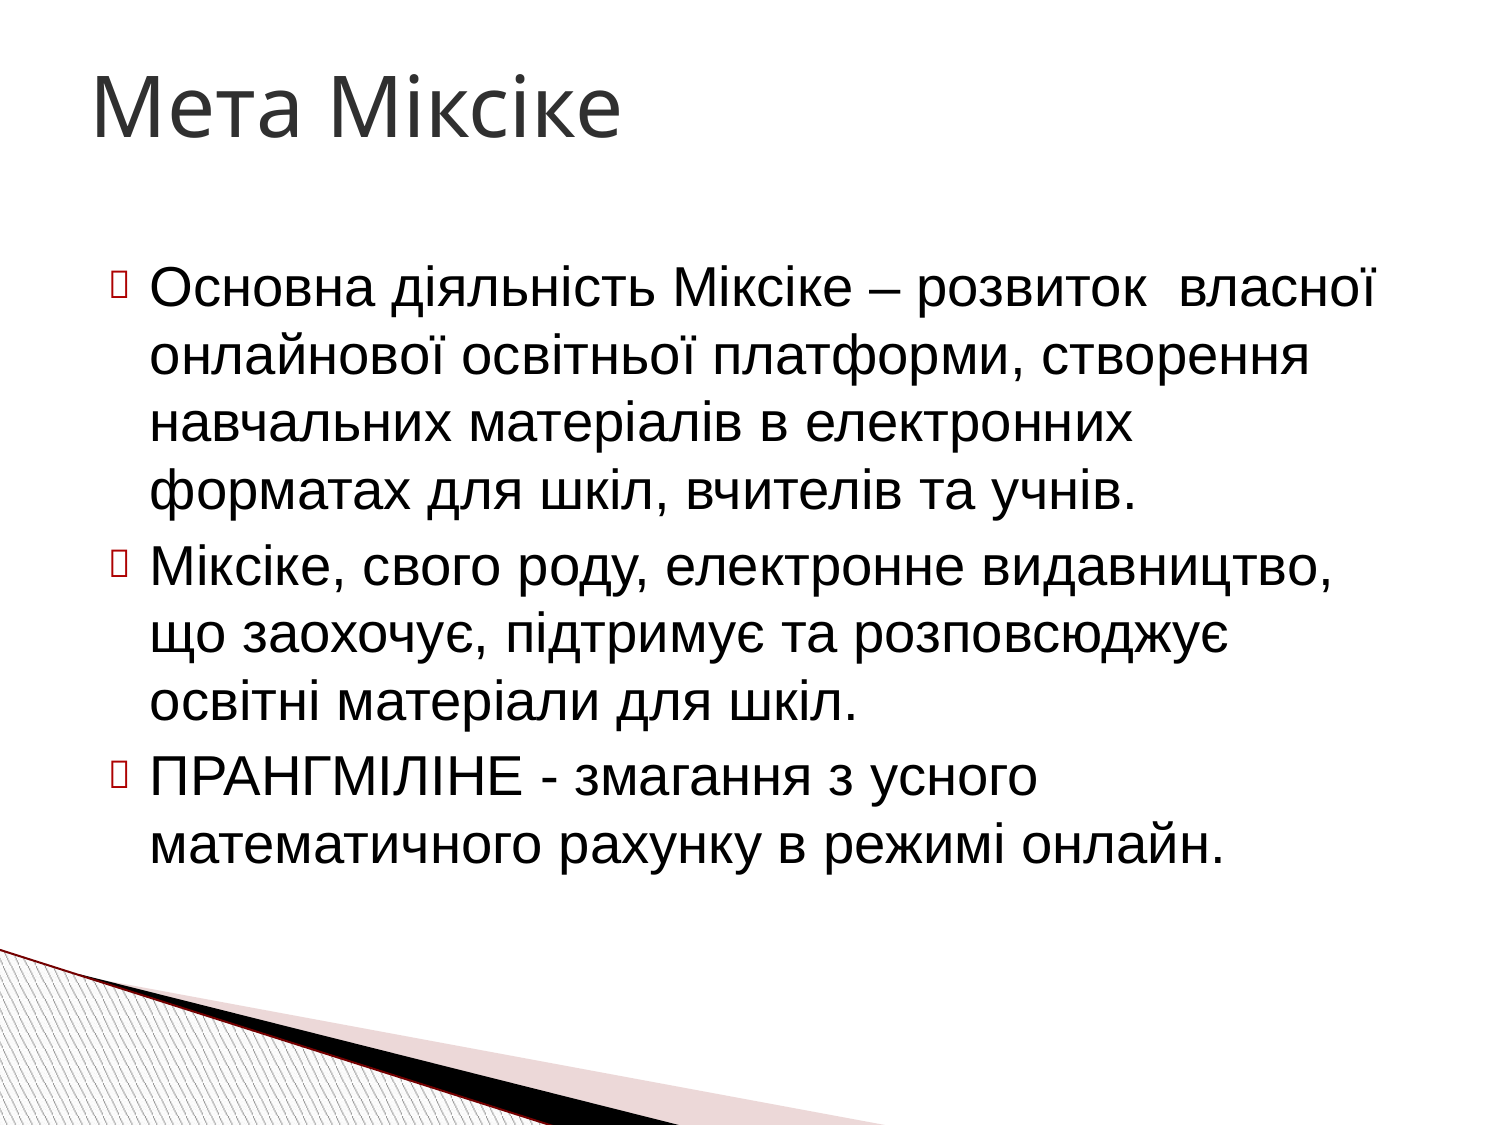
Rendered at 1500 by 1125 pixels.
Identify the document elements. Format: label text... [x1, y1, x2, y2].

picture [0, 952, 543, 1125]
list Основна діяльність Міксіке – розвиток власної онлайнової освітньої платформи, створення навчальних матеріалів в електронних форматах для шкіл, вчителів та учнів. Міксіке, свого роду, електронне видавництво, що заохочує, підтримує та розповсюджує освітні матеріали для шкіл. ПРАНГМІЛІНЕ - змагання з усного математичного рахунку в режимі онлайн. [75, 243, 1425, 986]
title Мета Міксіке [75, 45, 939, 233]
